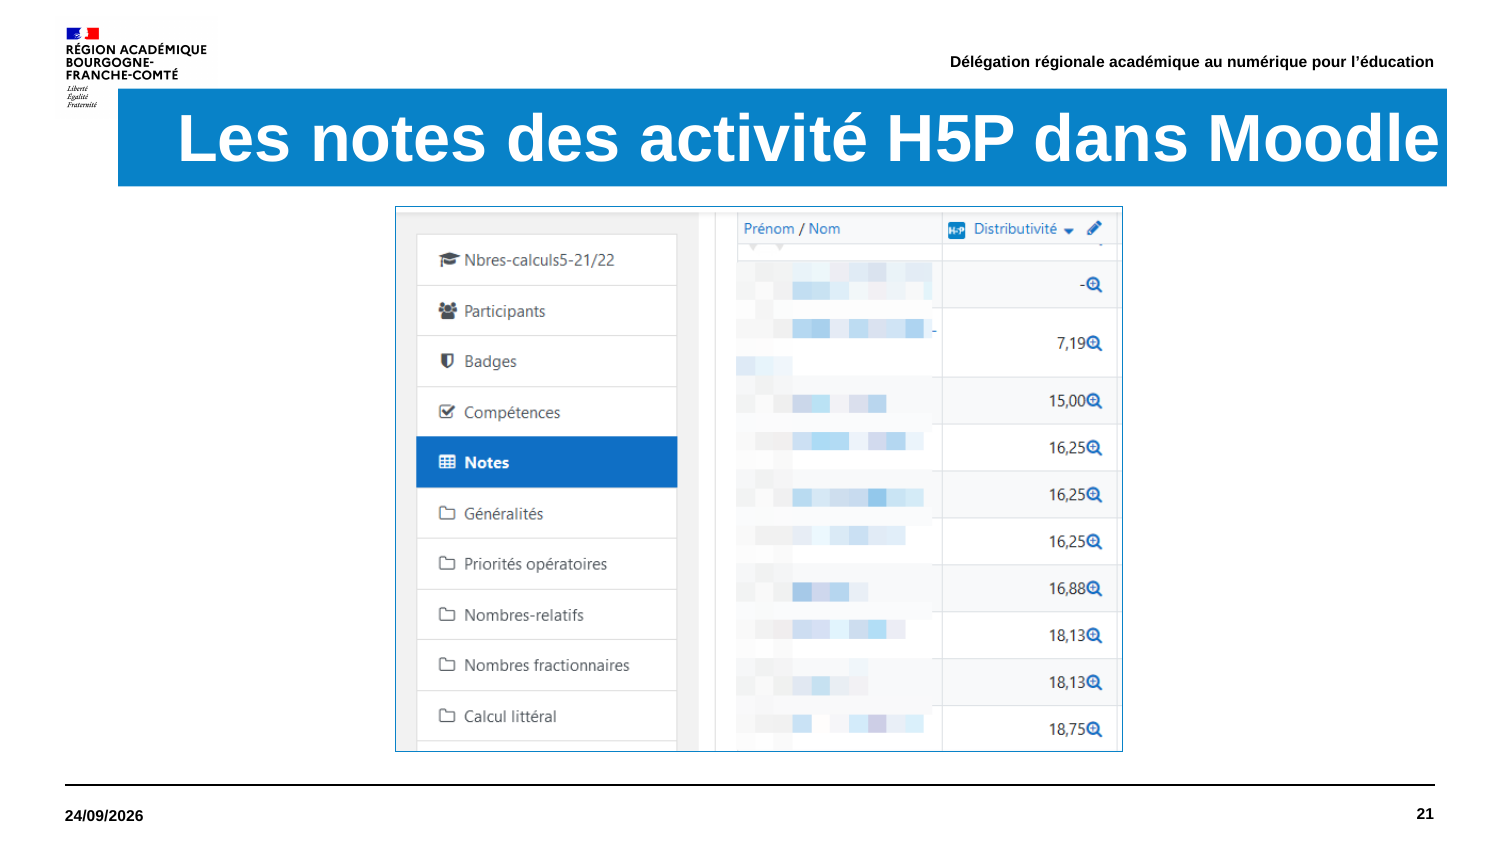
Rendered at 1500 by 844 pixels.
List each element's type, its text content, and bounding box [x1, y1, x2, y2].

picture [55, 16, 218, 119]
picture [395, 206, 1123, 752]
text_box 03/02/2022 [64, 787, 245, 843]
text_box Les notes des activité H5P dans Moodle [118, 88, 1447, 187]
text_box Délégation régionale académique au numérique pour l’éducation [944, 32, 1435, 88]
text_box <numéro> [1213, 784, 1435, 843]
